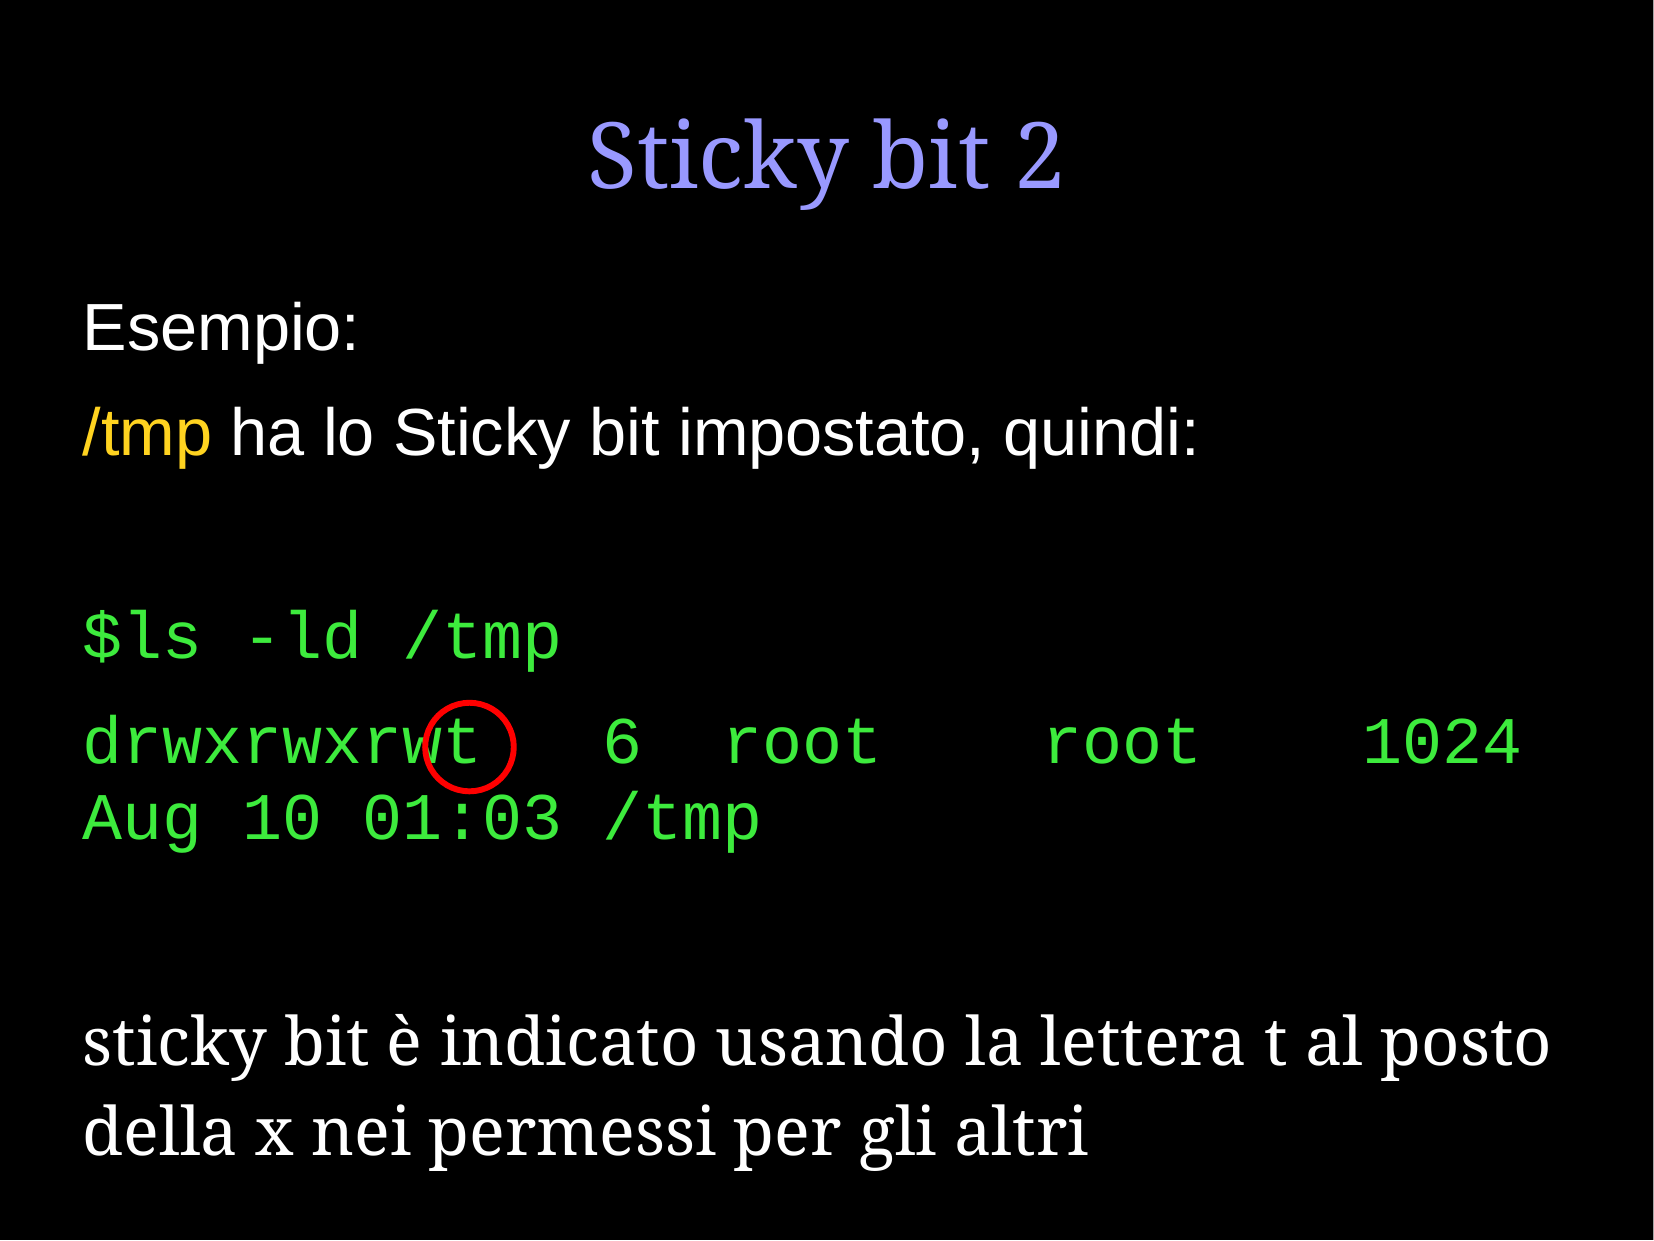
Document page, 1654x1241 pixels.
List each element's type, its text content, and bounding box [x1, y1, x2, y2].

title Sticky bit 2 [82, 56, 1571, 250]
list Esempio: /tmp ha lo Sticky bit impostato, quindi: $ls -ld /tmp drwxrwxrwt 6 root root 1024 Aug 10 01:03 /tmp sticky bit è indicato usando la lettera t al posto della x nei permessi per gli altri [82, 290, 1571, 1241]
